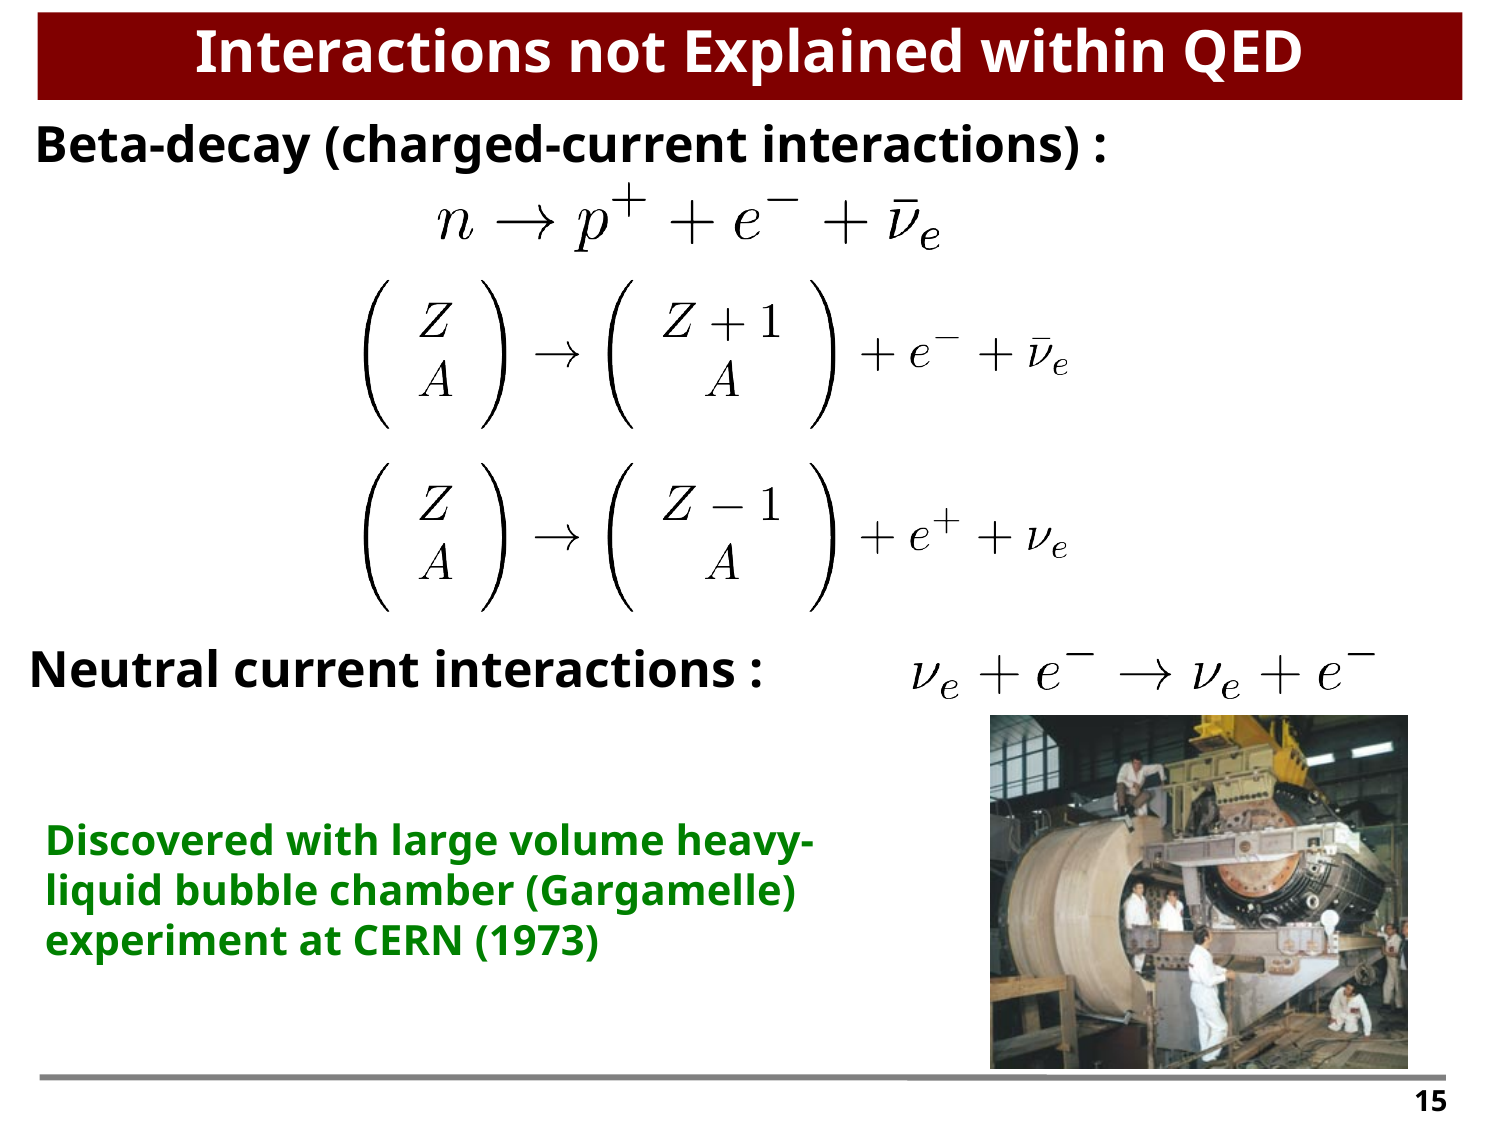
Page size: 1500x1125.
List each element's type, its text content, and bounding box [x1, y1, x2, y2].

title Interactions not Explained within QED [30, 12, 1471, 96]
picture [363, 462, 1067, 612]
list Neutral current interactions : [13, 637, 1420, 748]
picture [437, 182, 940, 252]
text_box Discovered with large volume heavy-liquid bubble chamber (Gargamelle) experiment at CERN (1973) [30, 806, 946, 972]
picture [363, 279, 1068, 429]
picture [990, 715, 1408, 1069]
list Beta-decay (charged-current interactions) : [19, 111, 1426, 222]
picture [912, 653, 1375, 699]
